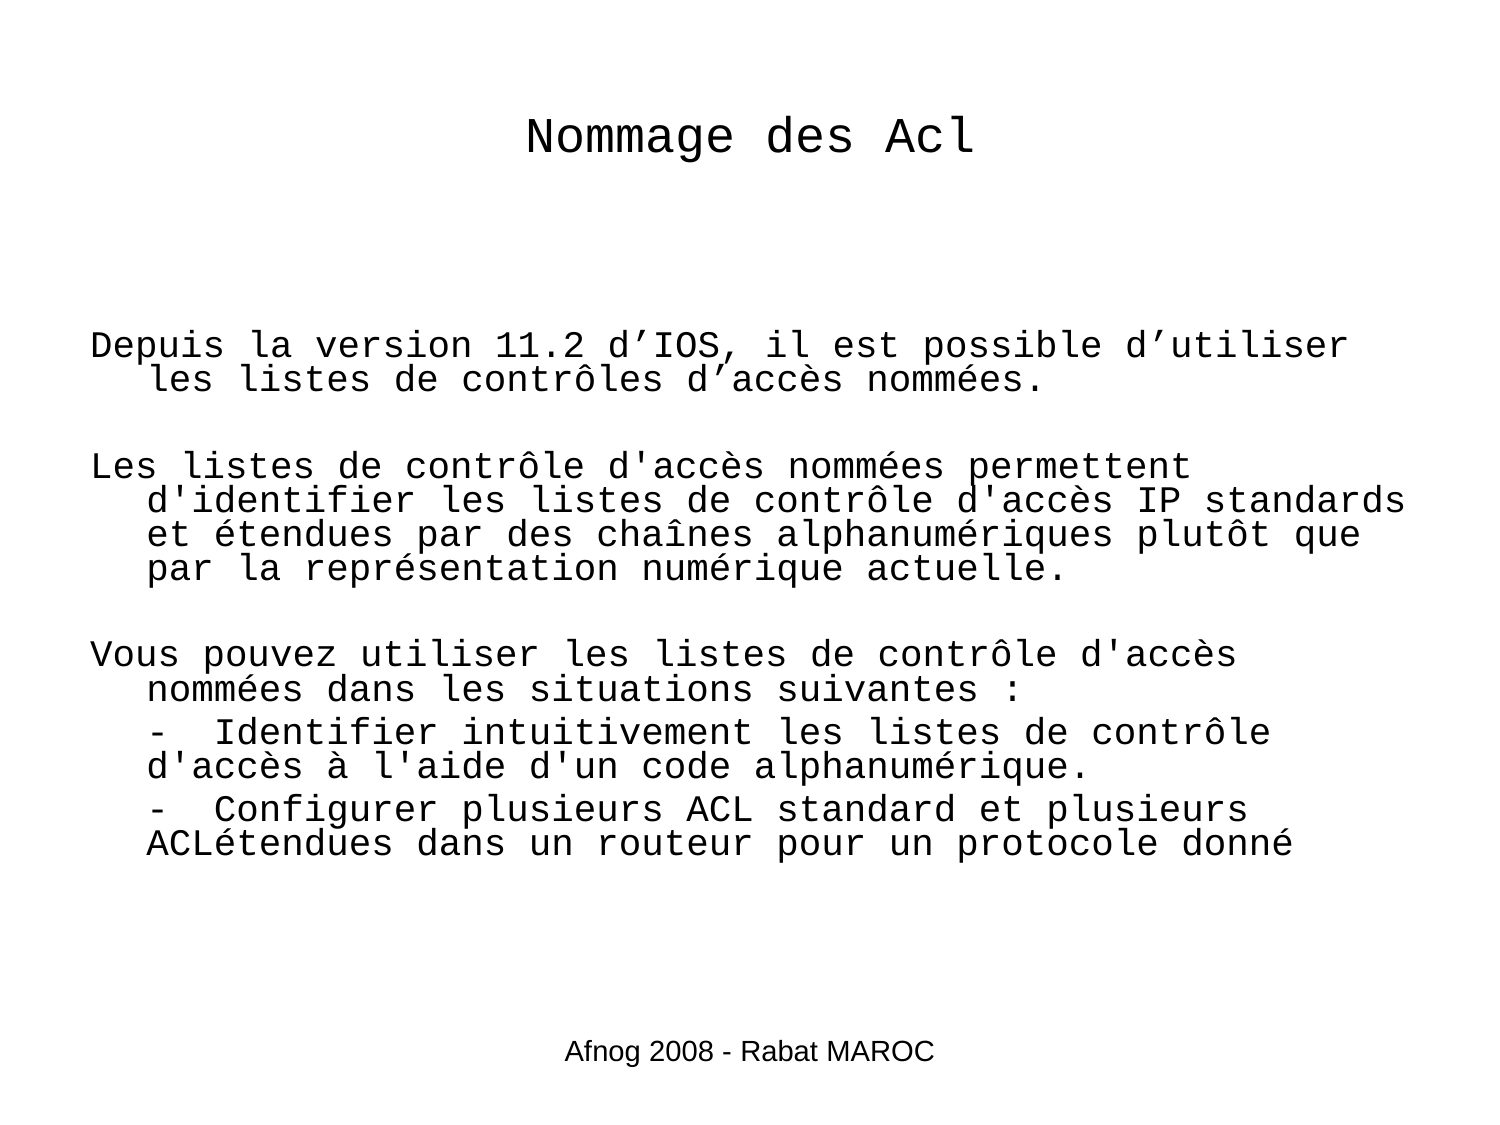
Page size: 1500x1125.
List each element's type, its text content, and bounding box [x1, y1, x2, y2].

text_box Afnog 2008 - Rabat MAROC [512, 1024, 988, 1103]
title Nommage des Acl [75, 45, 1426, 233]
list Depuis la version 11.2 d’IOS, il est possible d’utiliser les listes de contrôles d’accès nommées. Les listes de contrôle d'accès nommées permettent d'identifier les listes de contrôle d'accès IP standards et étendues par des chaînes alphanumériques plutôt que par la représentation numérique actuelle. Vous pouvez utiliser les listes de contrôle d'accès nommées dans les situations suivantes : - Identifier intuitivement les listes de contrôle d'accès à l'aide d'un code alphanumérique. - Configurer plusieurs ACL standard et plusieurs ACLétendues dans un routeur pour un protocole donné [75, 262, 1426, 1006]
